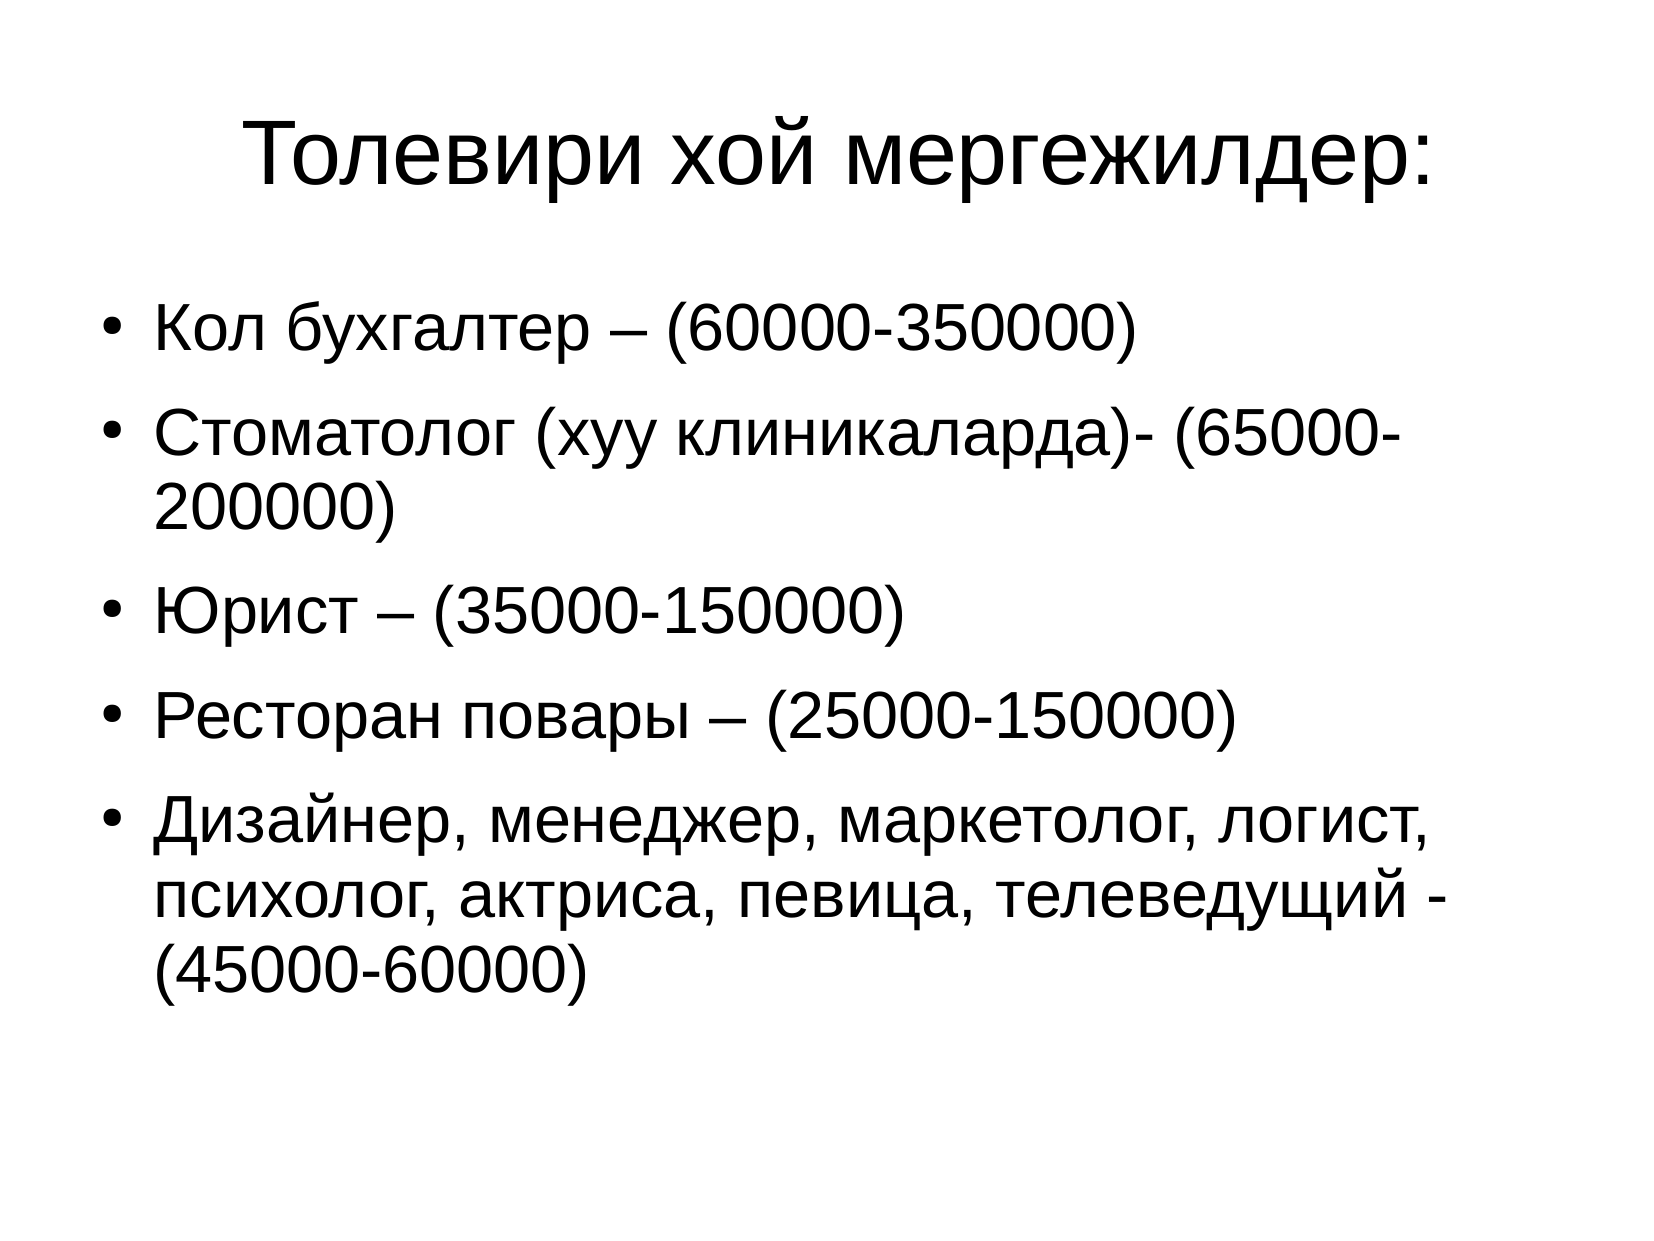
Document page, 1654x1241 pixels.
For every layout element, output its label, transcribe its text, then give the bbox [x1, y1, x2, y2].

title Толевири хой мергежилдер: [82, 56, 1571, 250]
list Кол бухгалтер – (60000-350000) Стоматолог (хуу клиникаларда)- (65000-200000) Юрист – (35000-150000) Ресторан повары – (25000-150000) Дизайнер, менеджер, маркетолог, логист, психолог, актриса, певица, телеведущий - (45000-60000) [82, 290, 1571, 1094]
